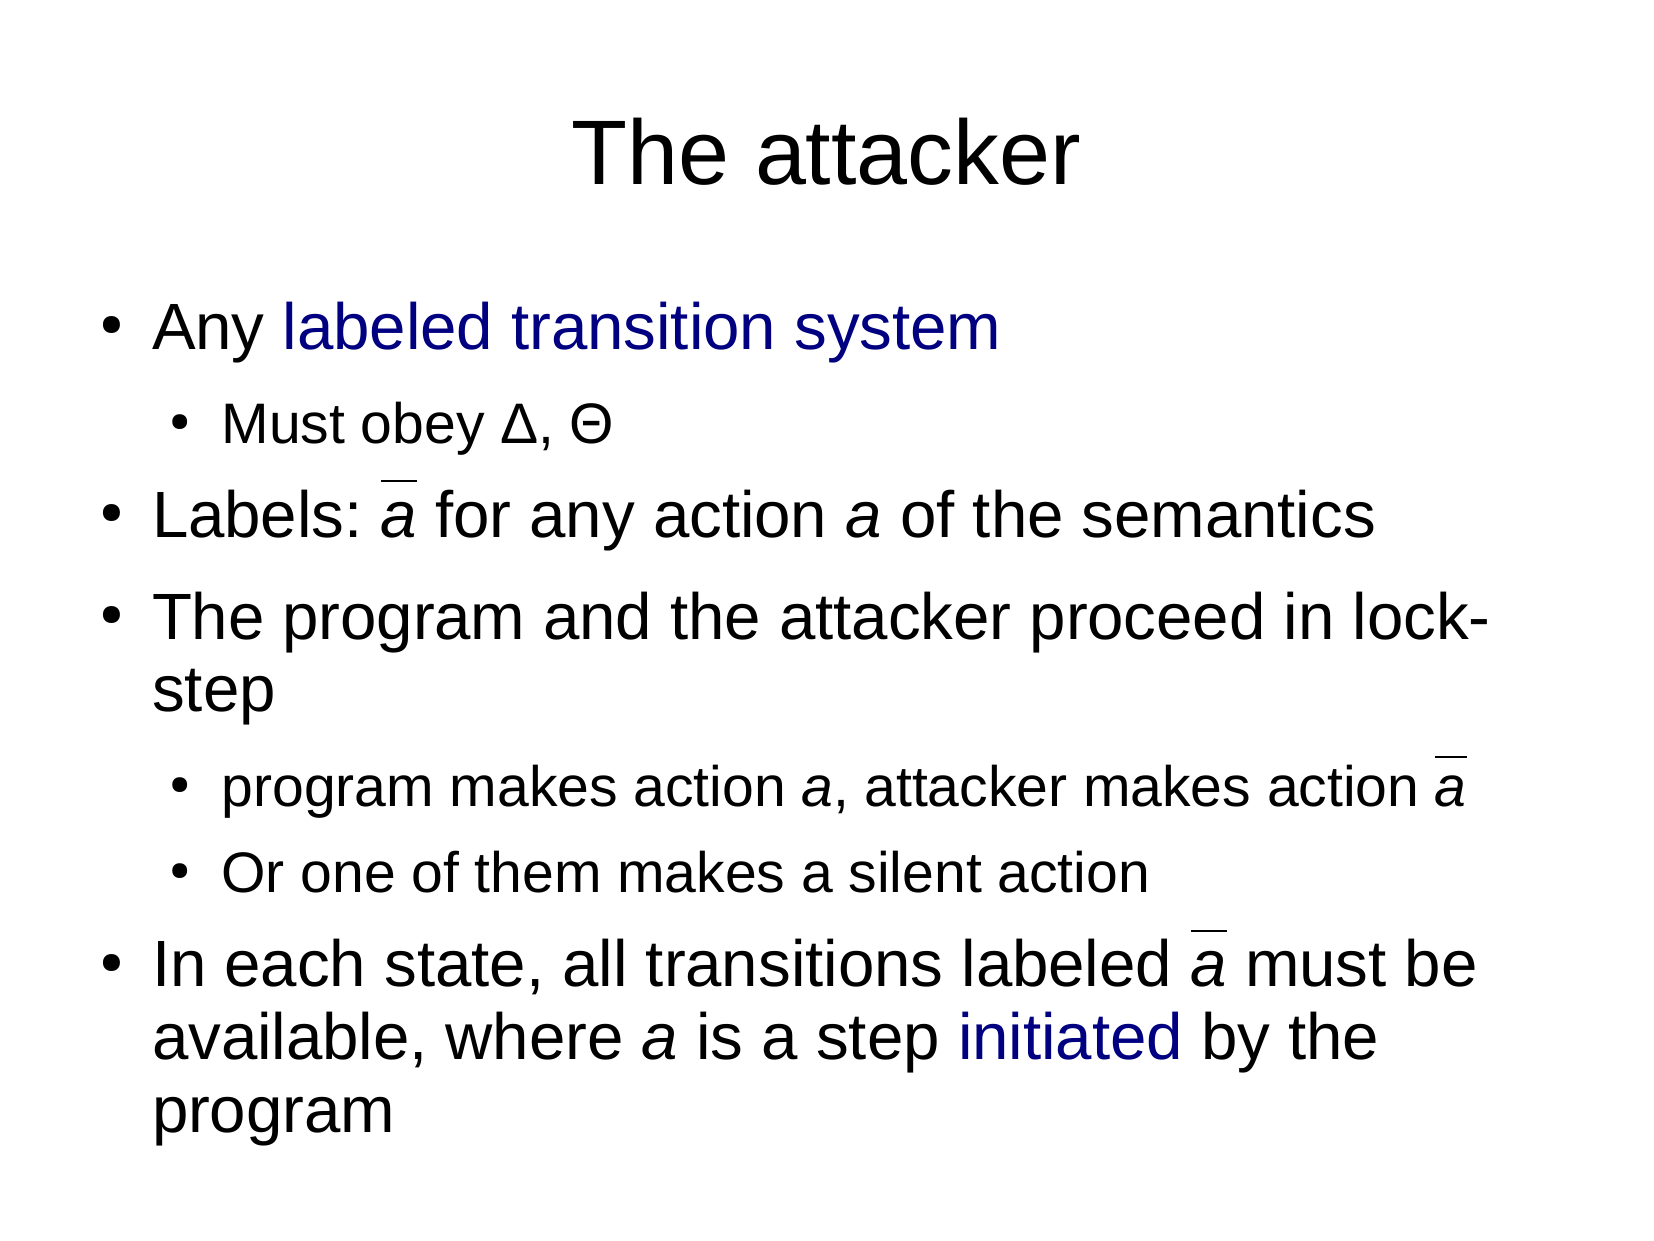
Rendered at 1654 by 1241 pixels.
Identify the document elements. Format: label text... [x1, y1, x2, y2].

list Any labeled transition system Must obey Δ, Θ Labels: a for any action a of the semantics The program and the attacker proceed in lock-step program makes action a, attacker makes action a Or one of them makes a silent action In each state, all transitions labeled a must be available, where a is a step initiated by the program [82, 290, 1571, 1151]
title The attacker [82, 49, 1571, 257]
